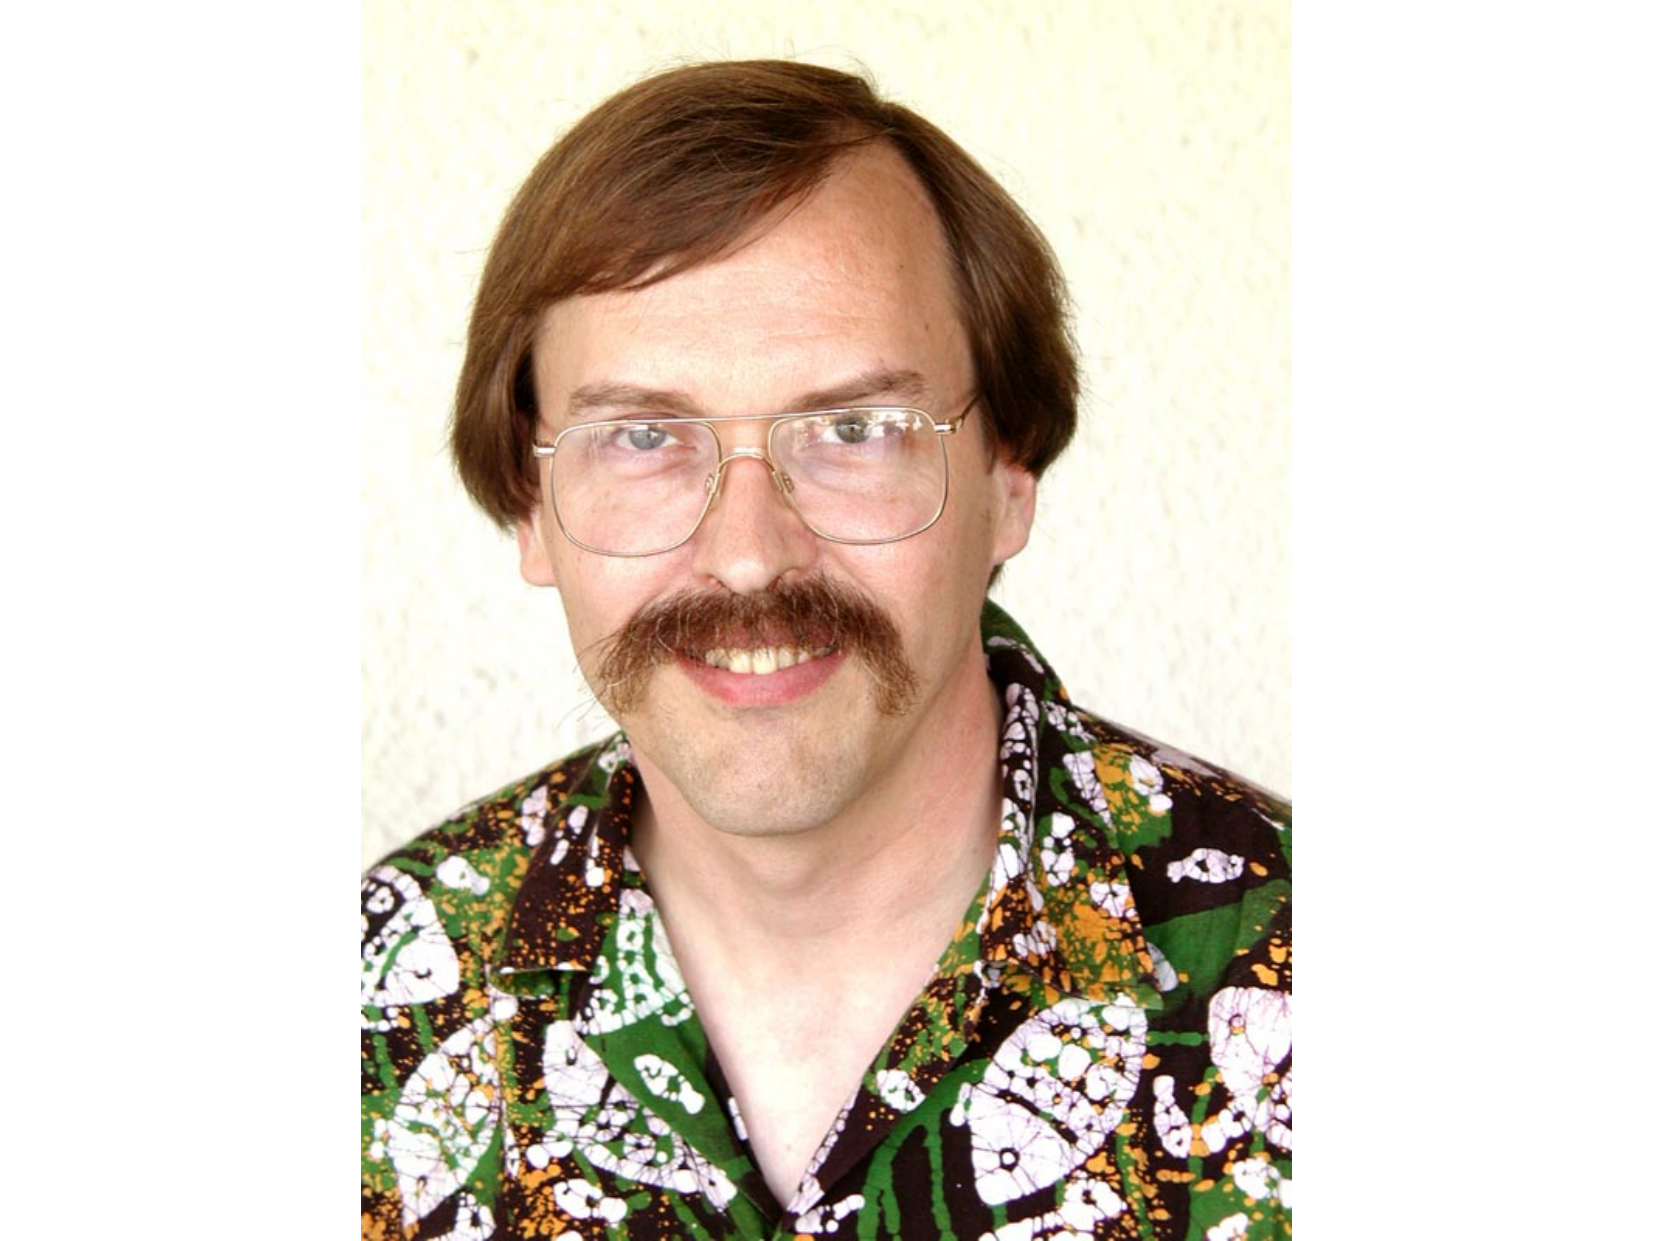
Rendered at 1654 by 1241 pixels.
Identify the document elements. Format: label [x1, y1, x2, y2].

picture [361, 0, 1292, 1241]
